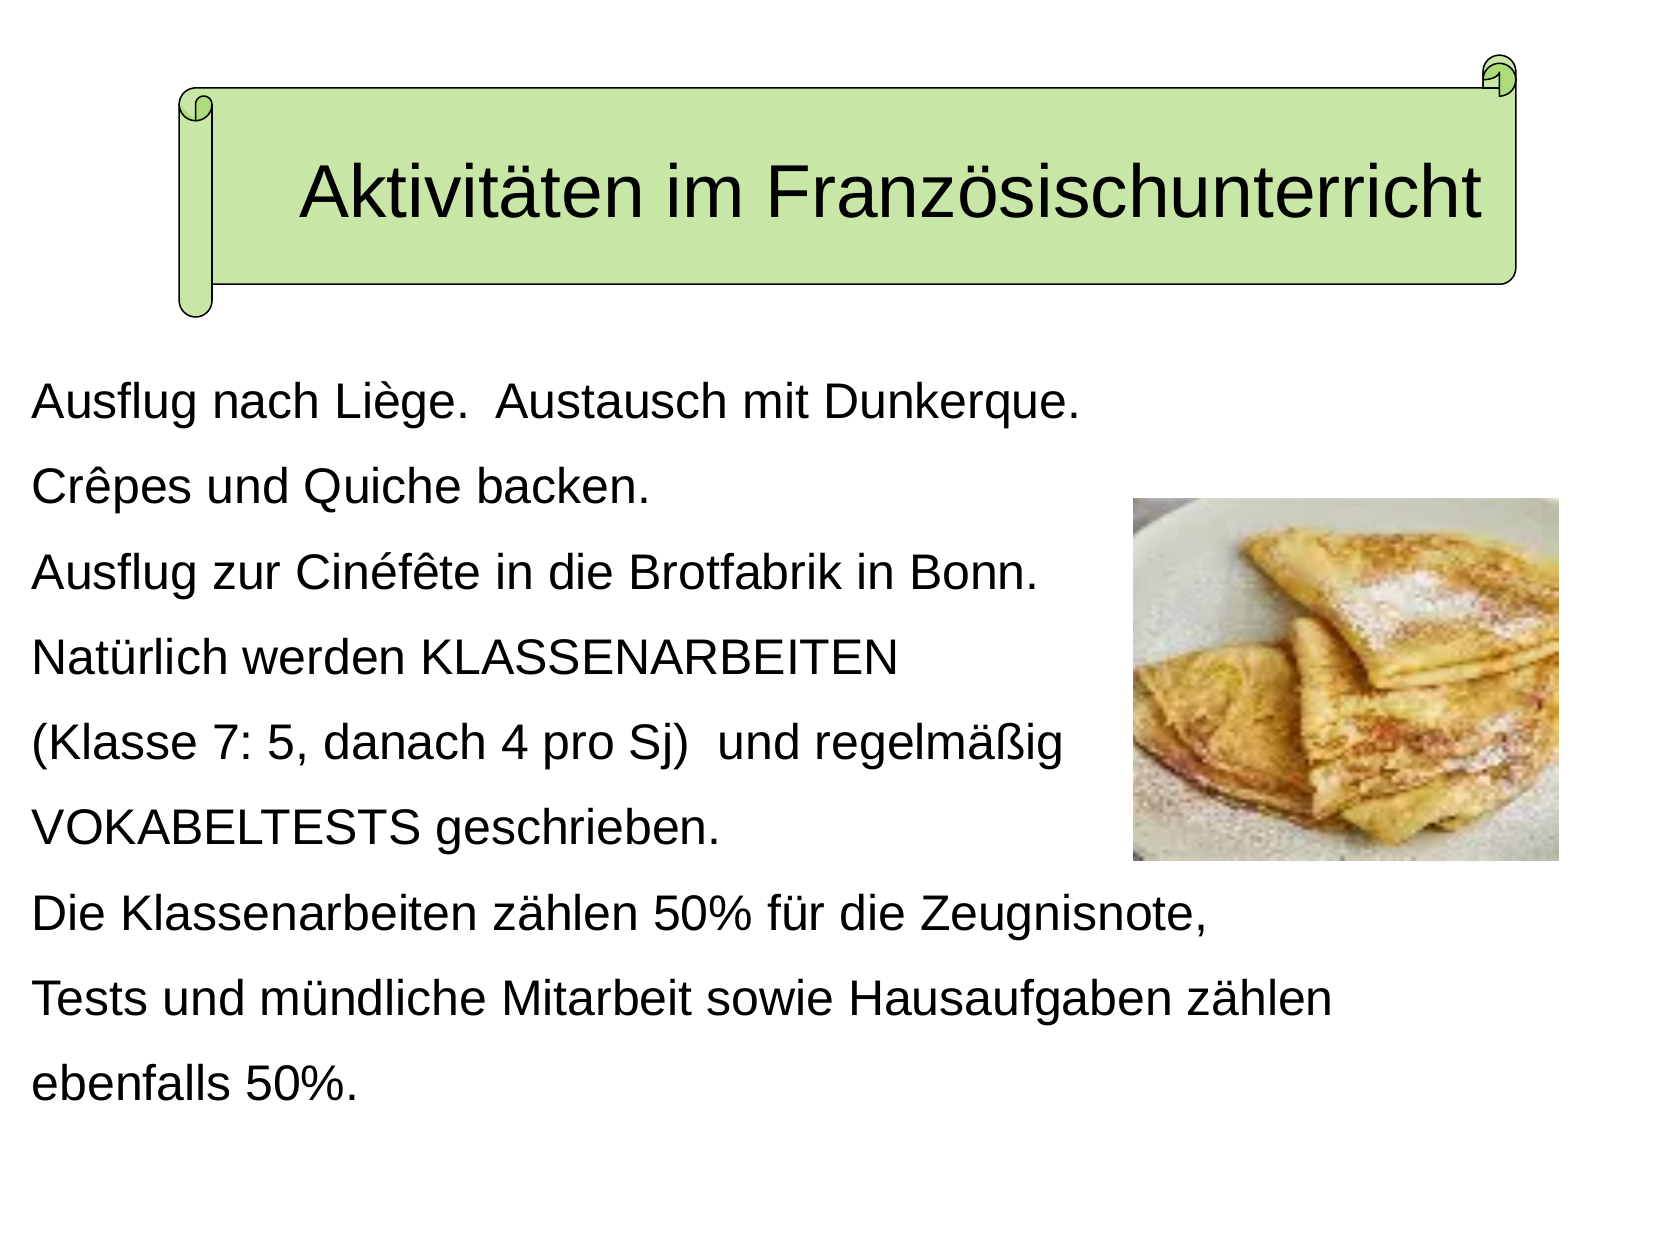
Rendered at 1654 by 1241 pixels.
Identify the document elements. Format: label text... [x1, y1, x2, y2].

text_box [179, 55, 1516, 317]
text_box Ausflug nach Liège. Austausch mit Dunkerque. Crêpes und Quiche backen. Ausflug zur Cinéfête in die Brotfabrik in Bonn. Natürlich werden KLASSENARBEITEN (Klasse 7: 5, danach 4 pro Sj) und regelmäßig VOKABELTESTS geschrieben. Die Klassenarbeiten zählen 50% für die Zeugnisnote, Tests und mündliche Mitarbeit sowie Hausaufgaben zählen ebenfalls 50%. [17, 366, 1617, 1241]
picture [1133, 498, 1559, 861]
text_box Aktivitäten im Französischunterricht [200, 141, 1582, 269]
